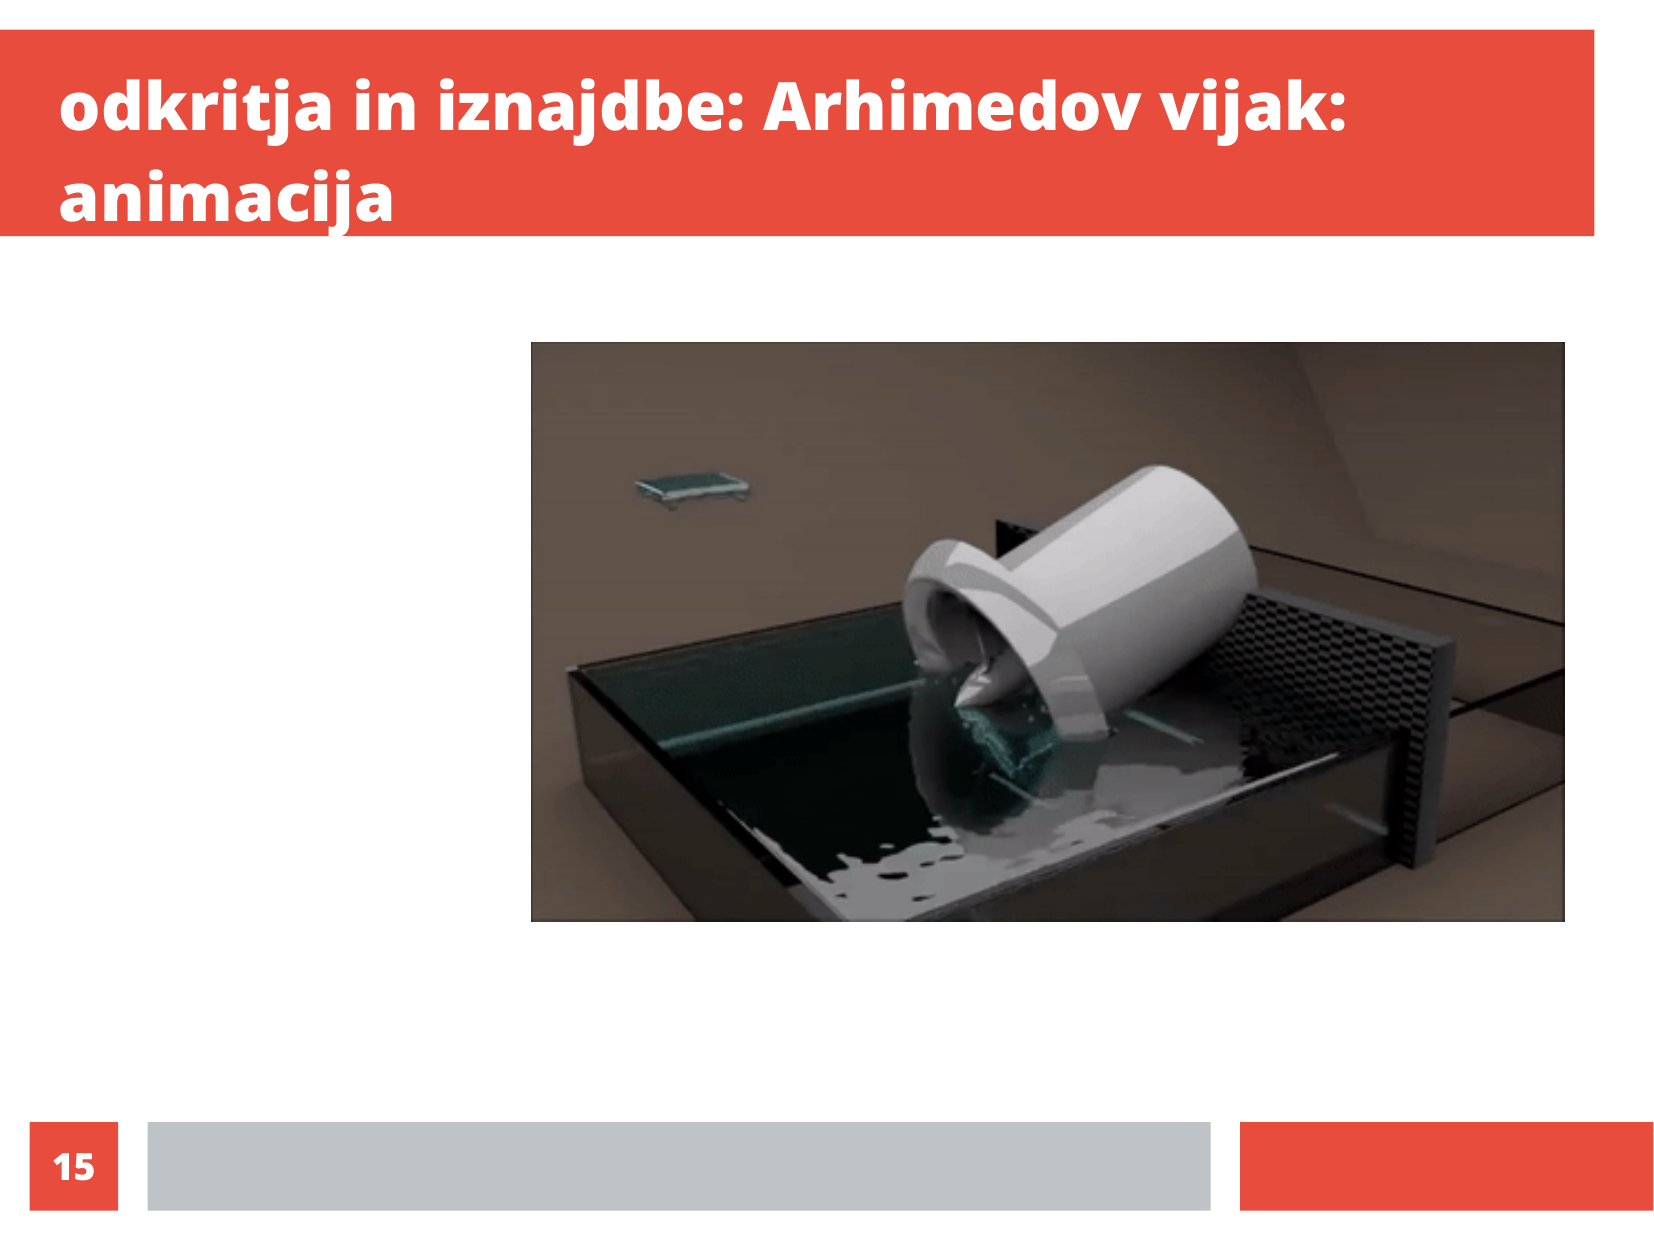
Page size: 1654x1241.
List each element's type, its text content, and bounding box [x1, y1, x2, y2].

title odkritja in iznajdbe: Arhimedov vijak: animacija [59, 59, 1595, 207]
picture [531, 342, 1565, 922]
